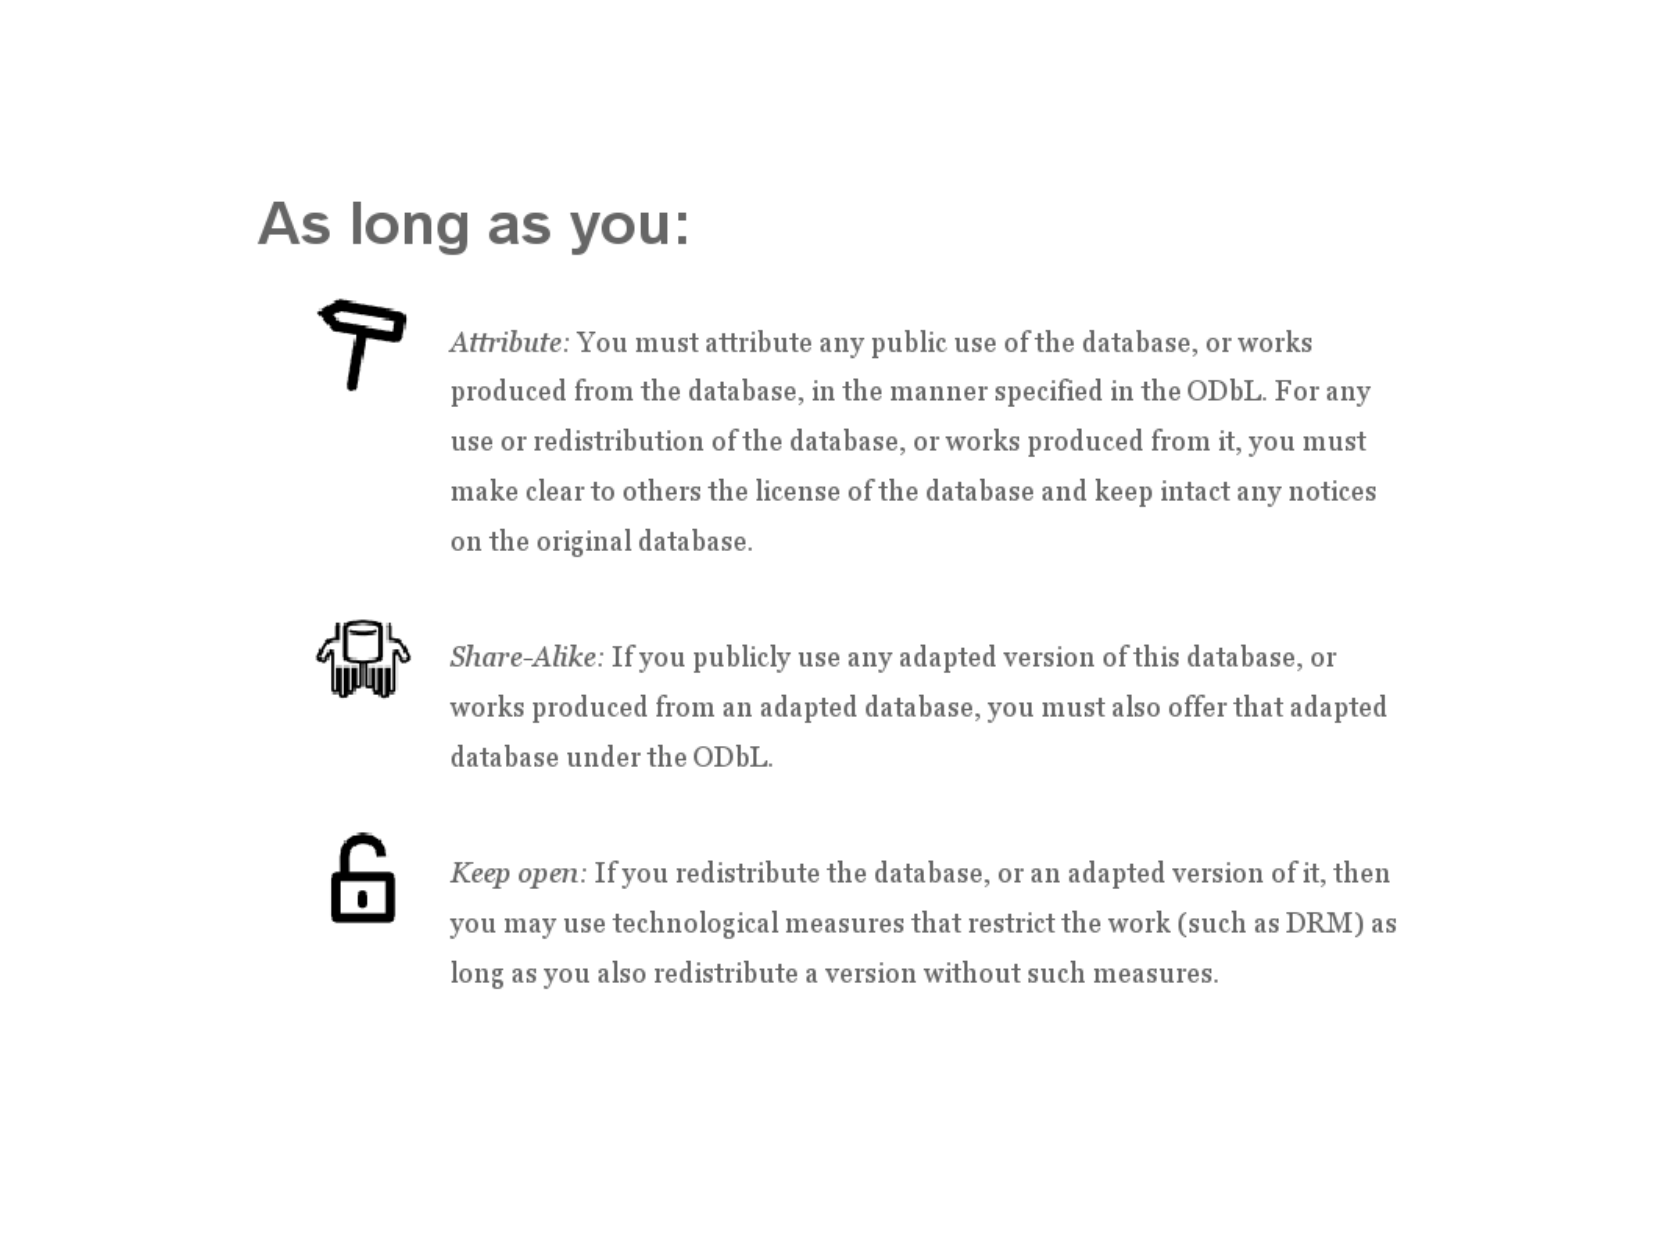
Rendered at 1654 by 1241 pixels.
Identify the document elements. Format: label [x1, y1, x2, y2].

picture [183, 166, 1468, 1033]
